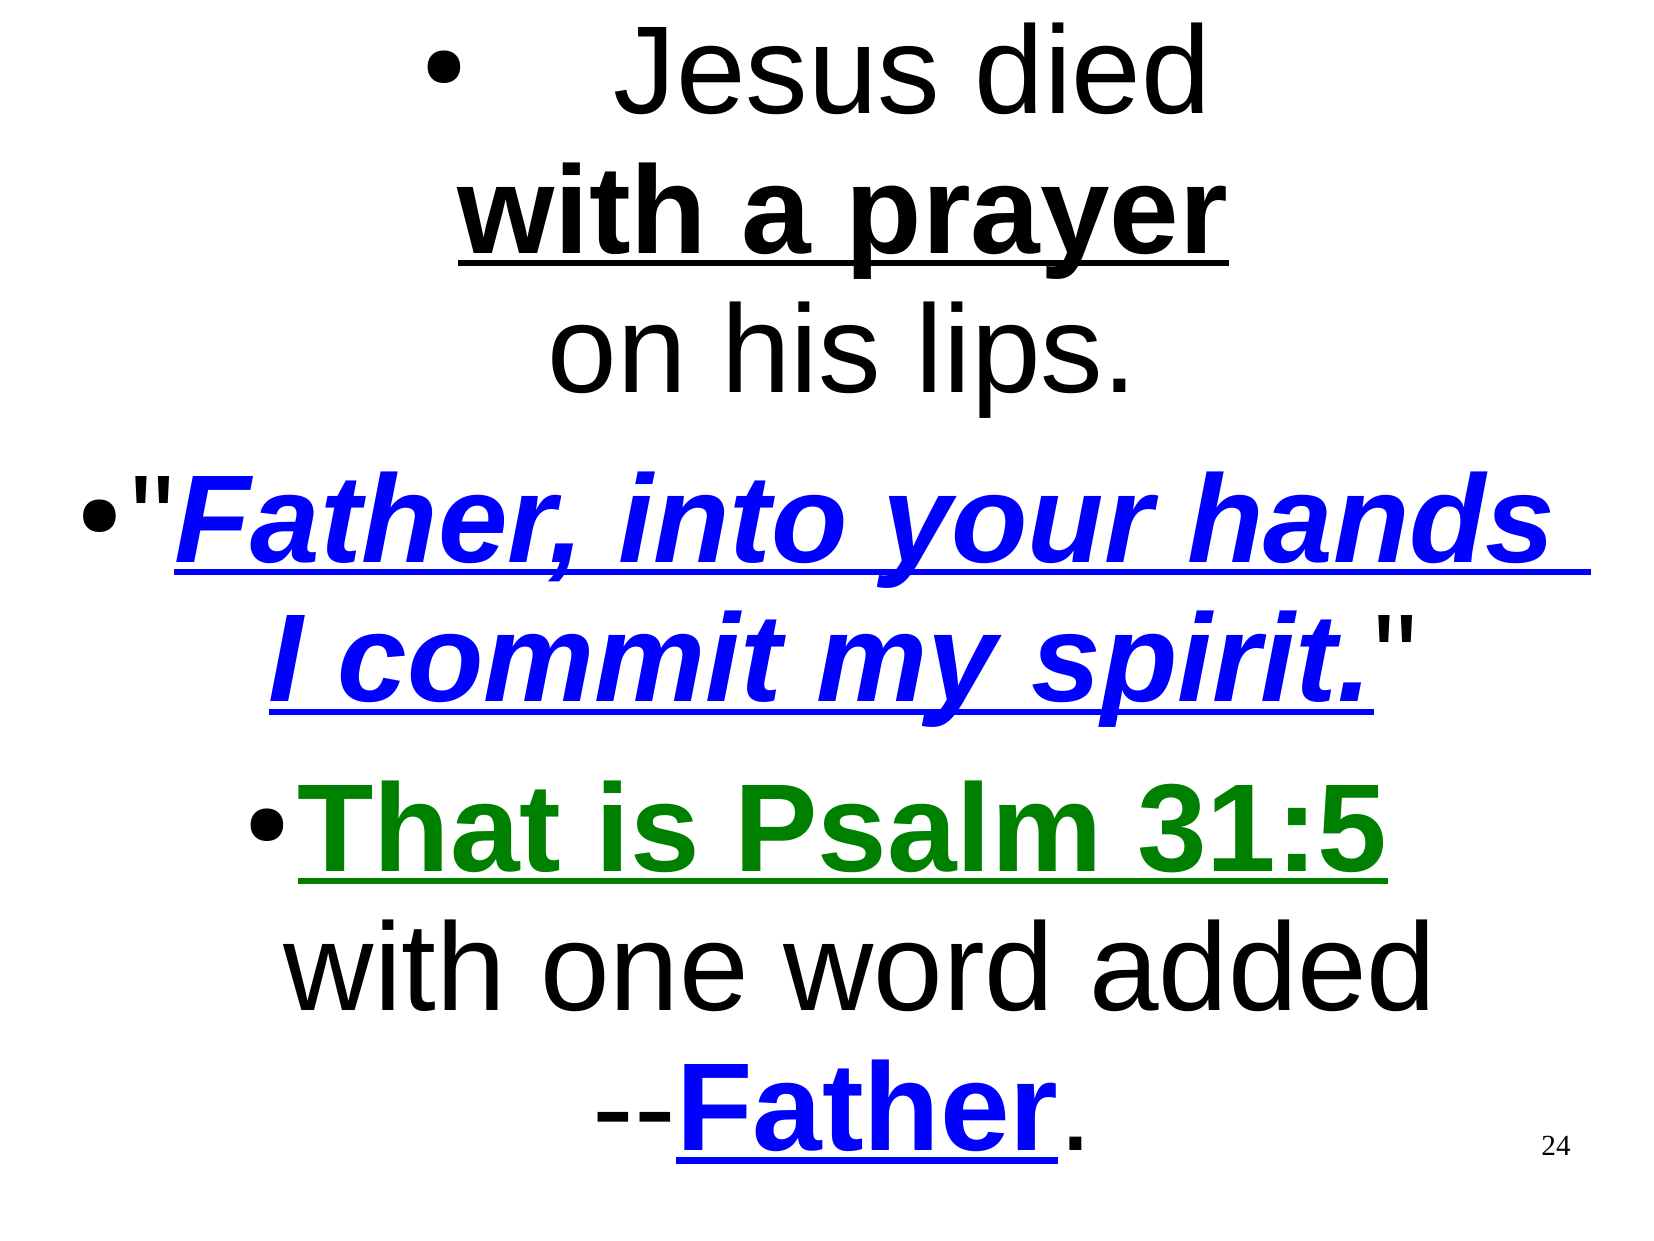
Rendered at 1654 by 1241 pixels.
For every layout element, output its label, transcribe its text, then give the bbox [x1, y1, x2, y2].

list Jesus died with a prayer on his lips. "Father, into your hands I commit my spirit." That is Psalm 31:5 with one word added --Father. [0, 0, 1651, 1238]
